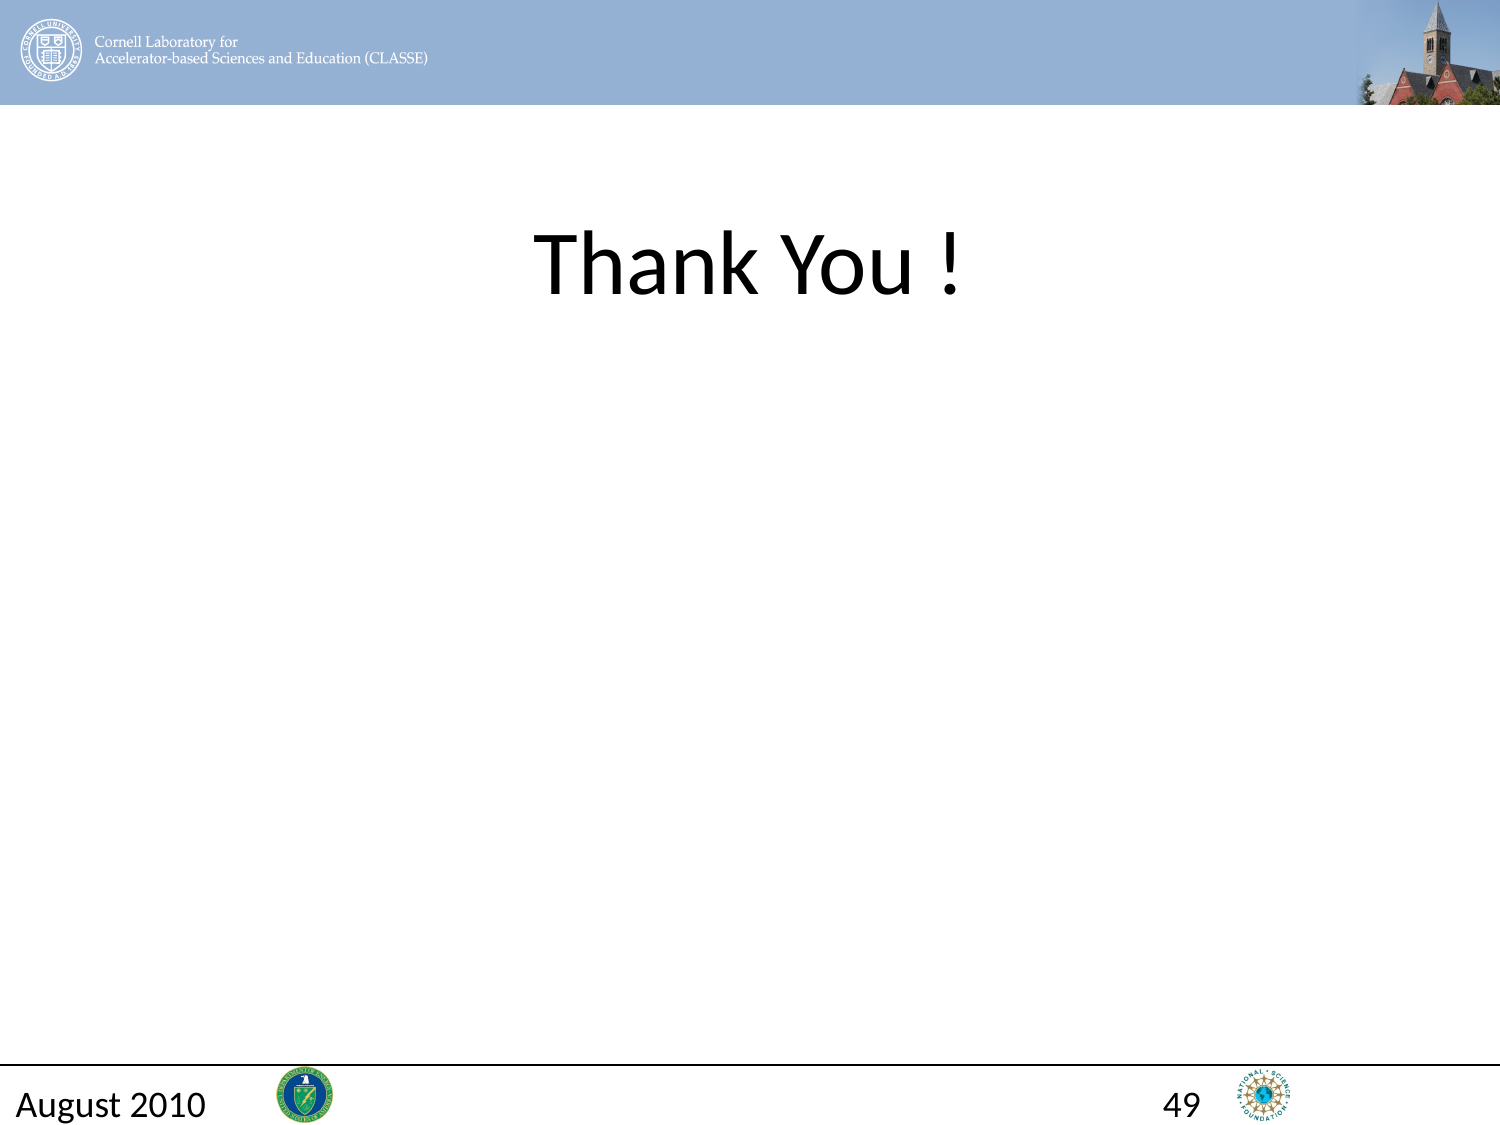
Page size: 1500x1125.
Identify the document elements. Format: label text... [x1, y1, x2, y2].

slide_number August 2010 [0, 1065, 351, 1125]
picture [0, 0, 1500, 105]
slide_number <number> [1147, 1065, 1498, 1125]
text_box Thank You ! [112, 187, 1388, 375]
